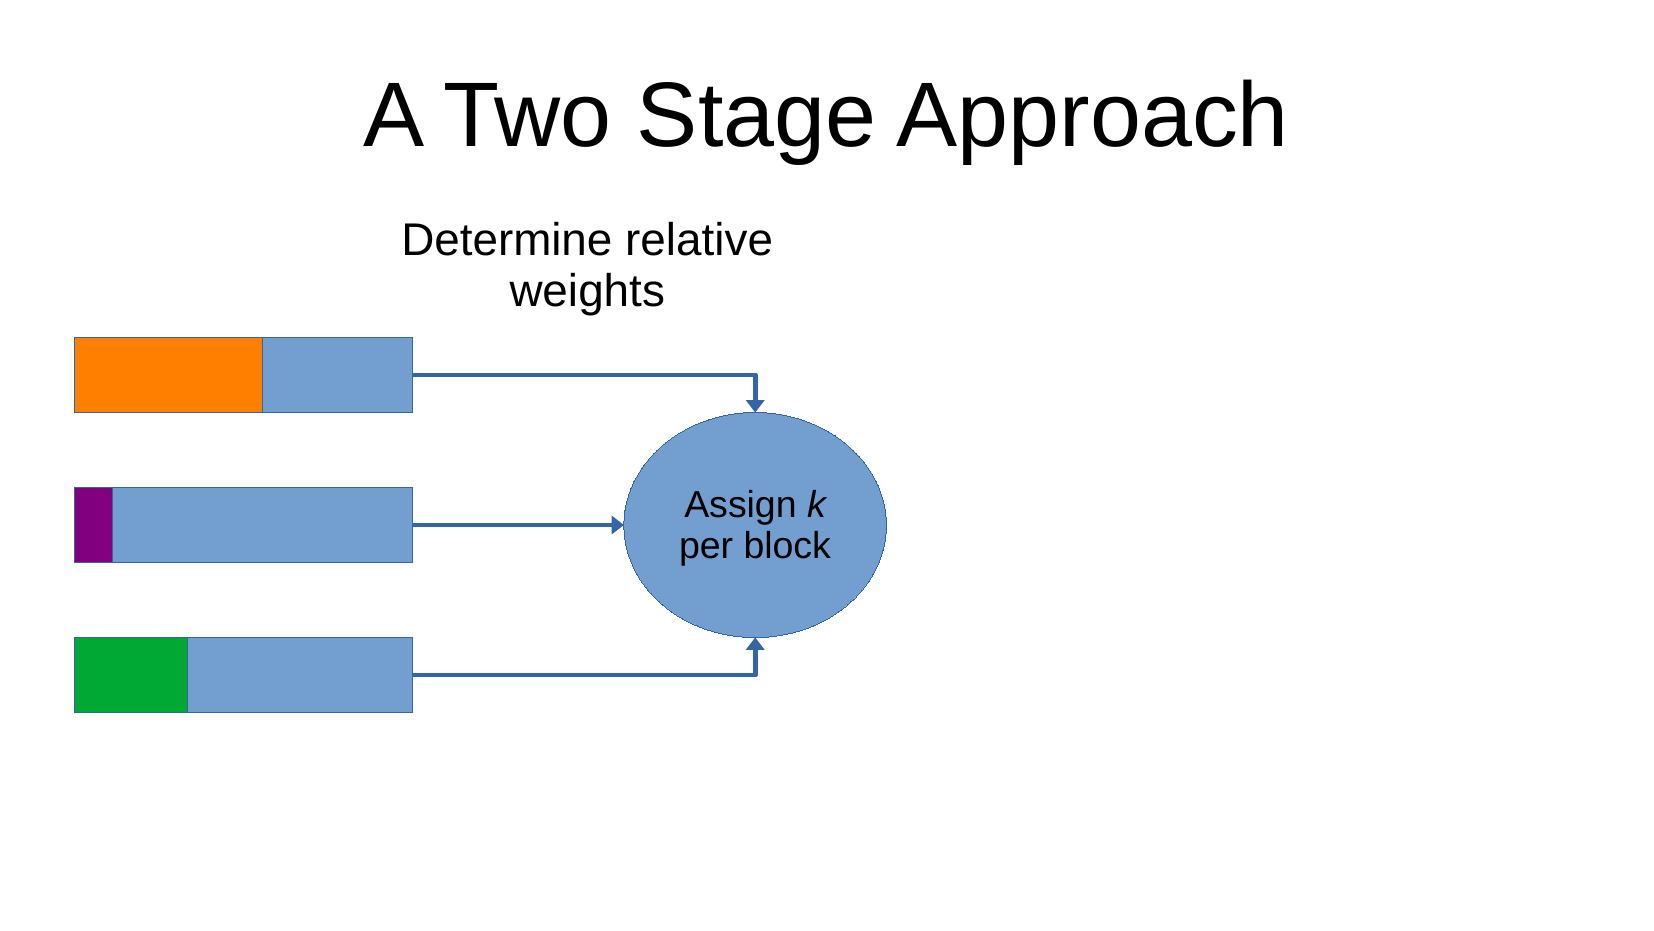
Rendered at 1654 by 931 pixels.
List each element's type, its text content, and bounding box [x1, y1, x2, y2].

text_box [74, 637, 413, 713]
text_box Determine relative weights [386, 206, 788, 324]
text_box [74, 487, 413, 563]
text_box [74, 337, 413, 413]
text_box Assign k per block [623, 412, 887, 638]
title A Two Stage Approach [82, 37, 1571, 193]
